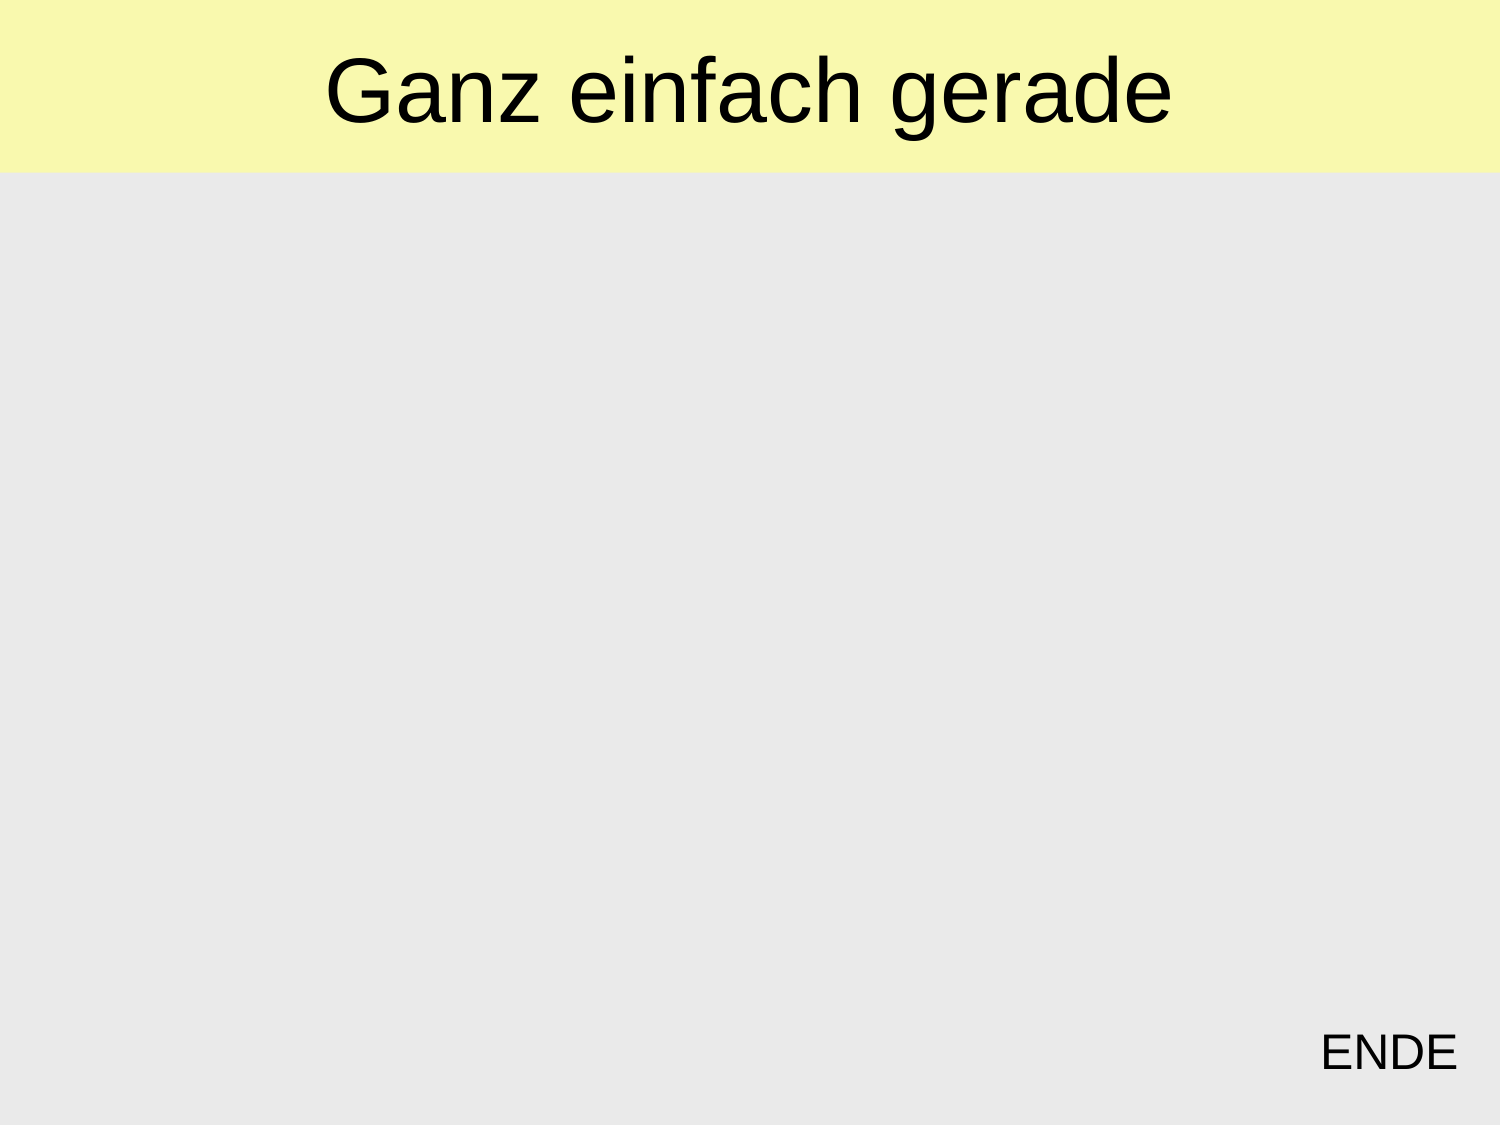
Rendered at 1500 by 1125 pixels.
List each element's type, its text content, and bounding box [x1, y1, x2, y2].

text_box ENDE [1305, 1011, 1474, 1087]
